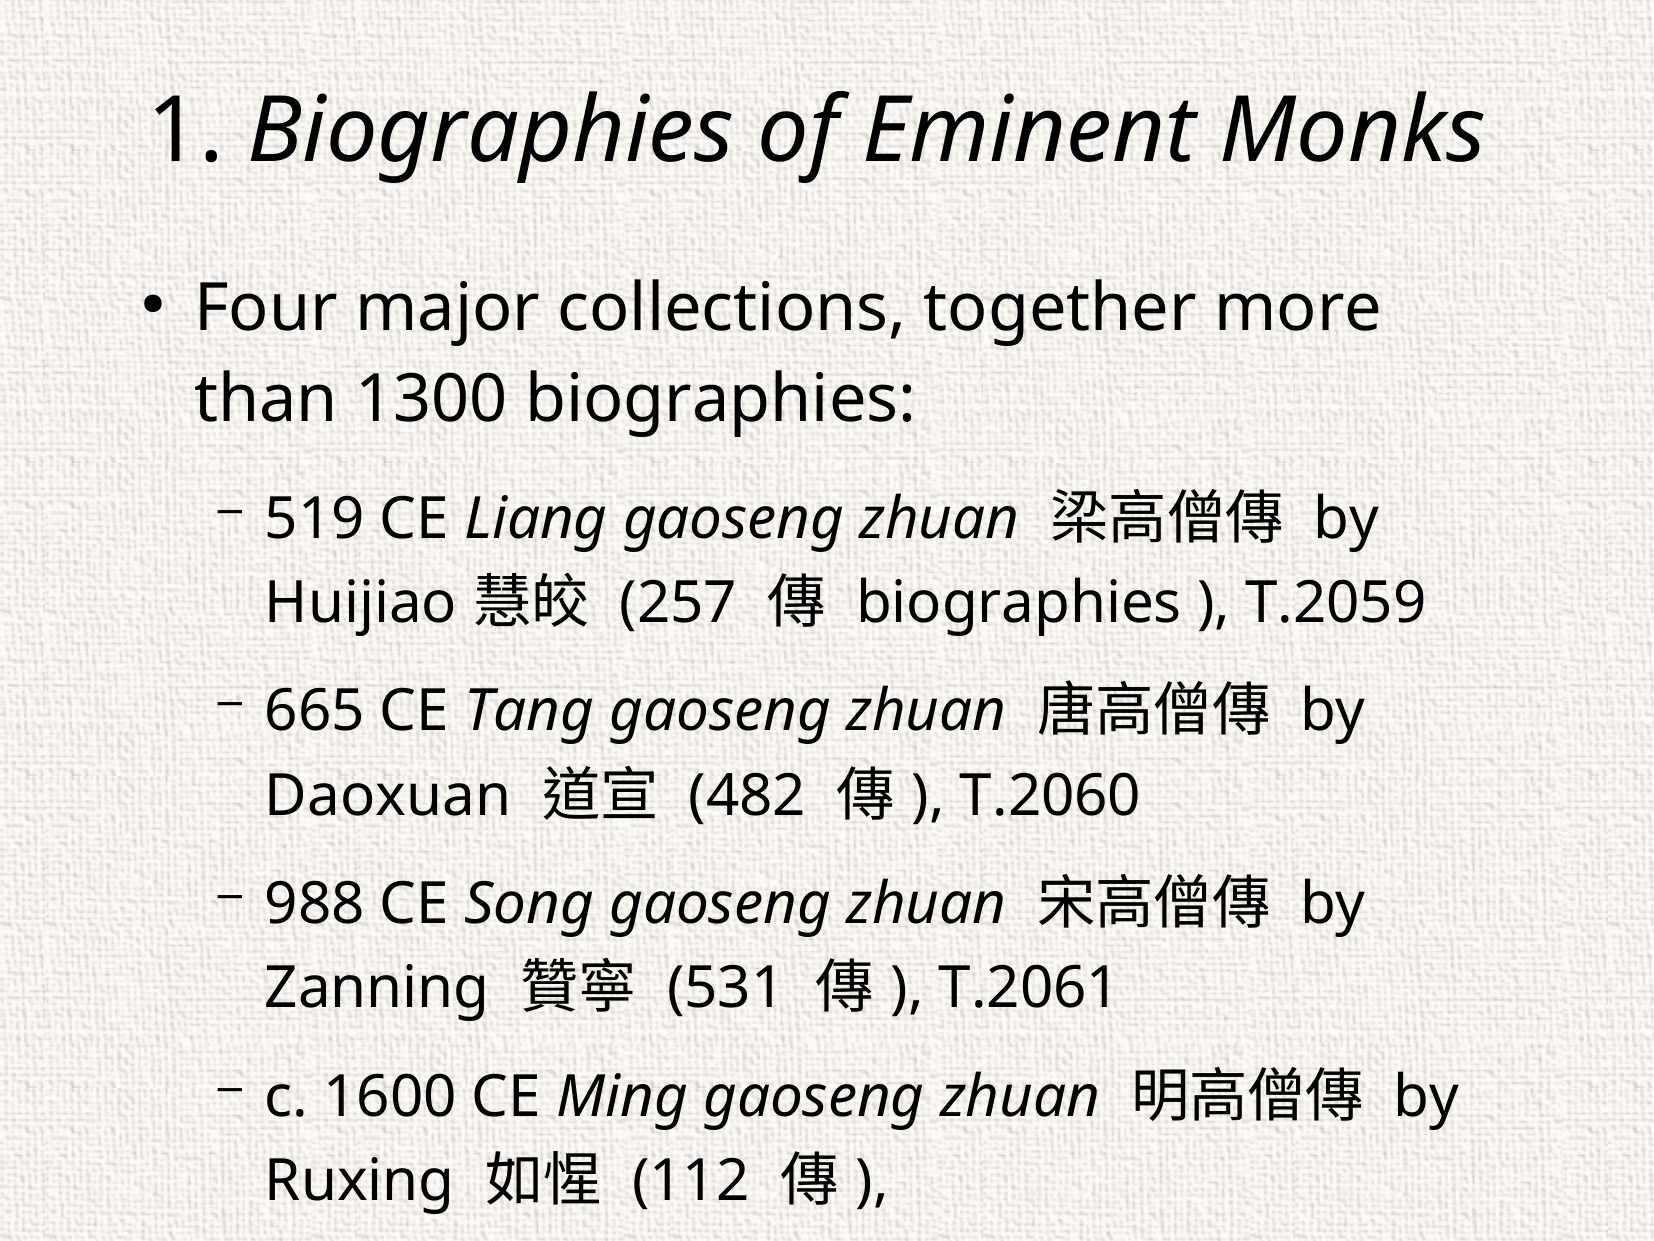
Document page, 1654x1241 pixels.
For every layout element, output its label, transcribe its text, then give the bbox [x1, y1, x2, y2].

title 1. Biographies of Eminent Monks [123, 29, 1536, 222]
picture [0, 0, 1654, 1241]
list Four major collections, together more than 1300 biographies: 519 CE Liang gaoseng zhuan 梁高僧傳 by Huijiao慧皎 (257 傳 biographies ), T.2059 665 CE Tang gaoseng zhuan 唐高僧傳 by Daoxuan 道宣 (482 傳), T.2060 988 CE Song gaoseng zhuan 宋高僧傳 by Zanning 贊寧 (531 傳), T.2061 c. 1600 CE Ming gaoseng zhuan 明高僧傳 by Ruxing 如惺 (112 傳), [123, 259, 1536, 1163]
